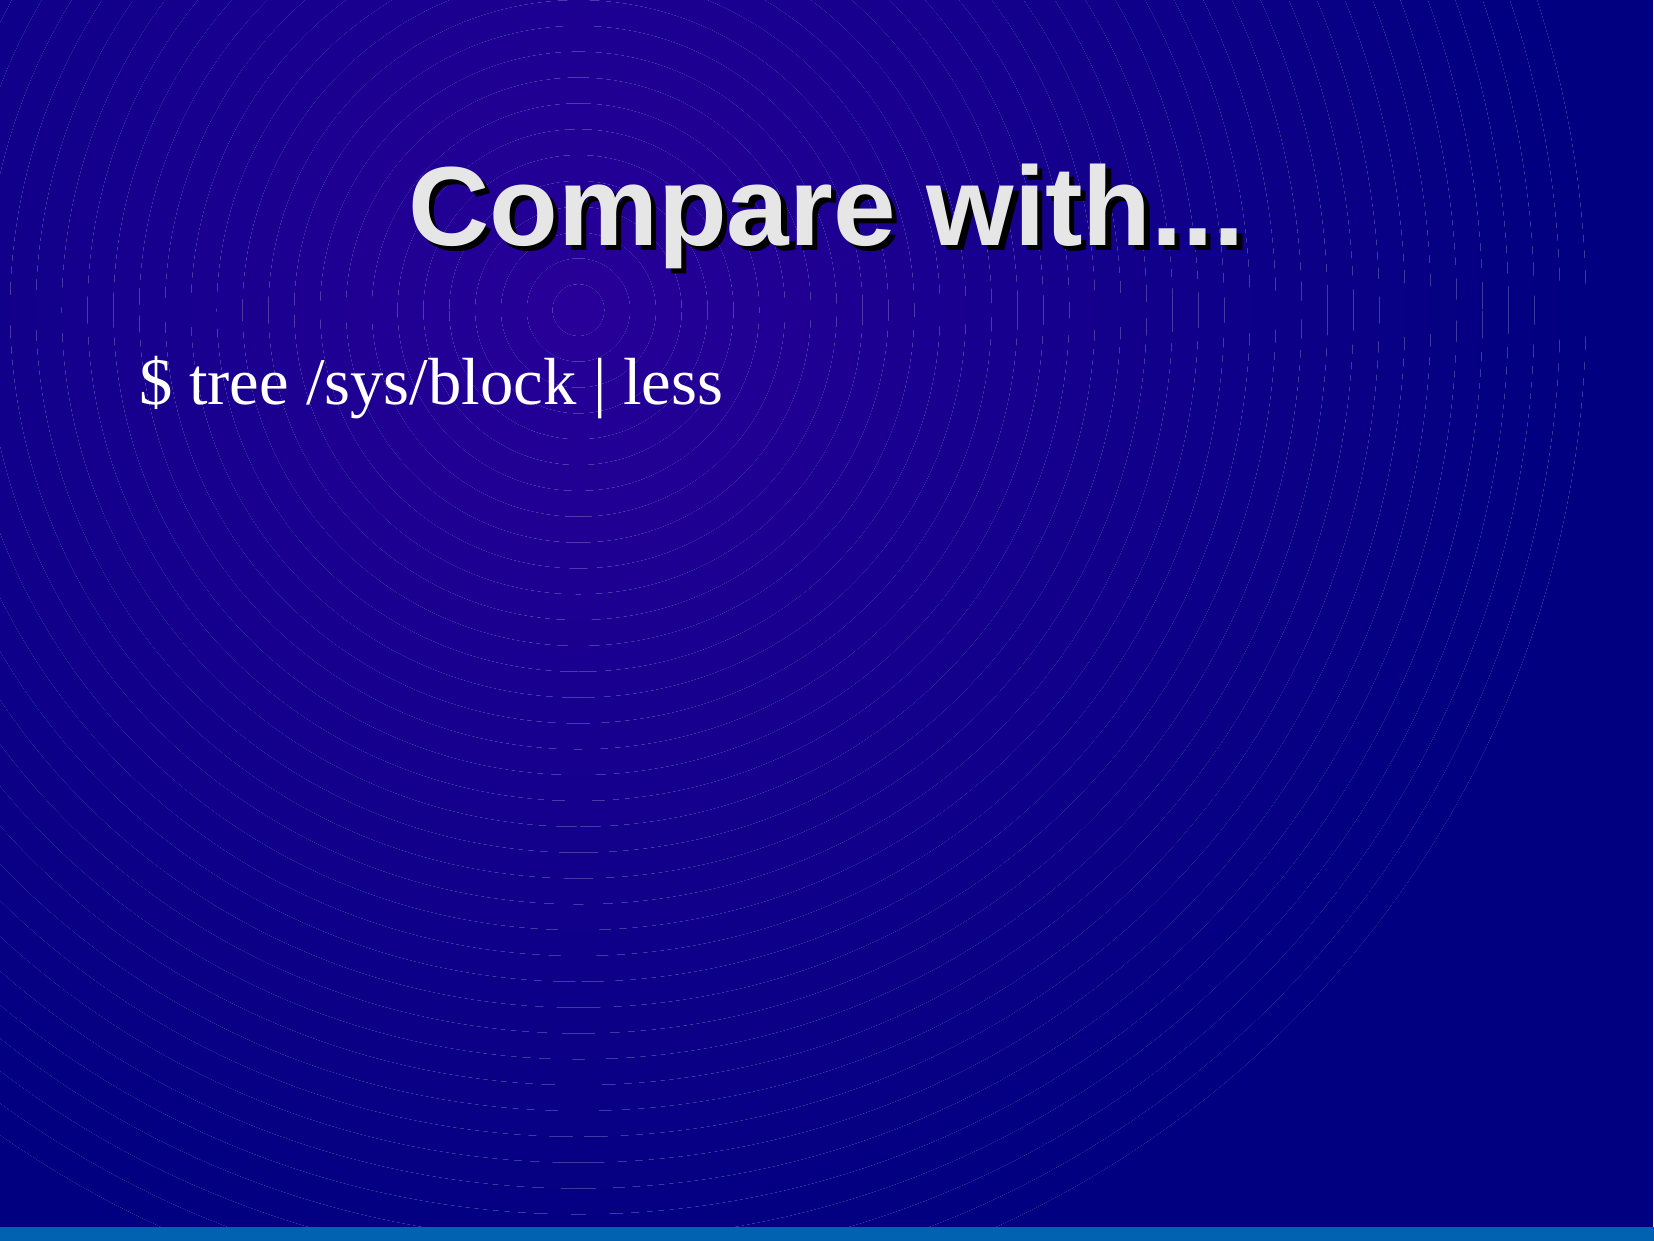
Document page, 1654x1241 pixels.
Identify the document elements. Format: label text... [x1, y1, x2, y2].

list $ tree /sys/block | less [121, 344, 1533, 1127]
title Compare with... [121, 102, 1533, 311]
